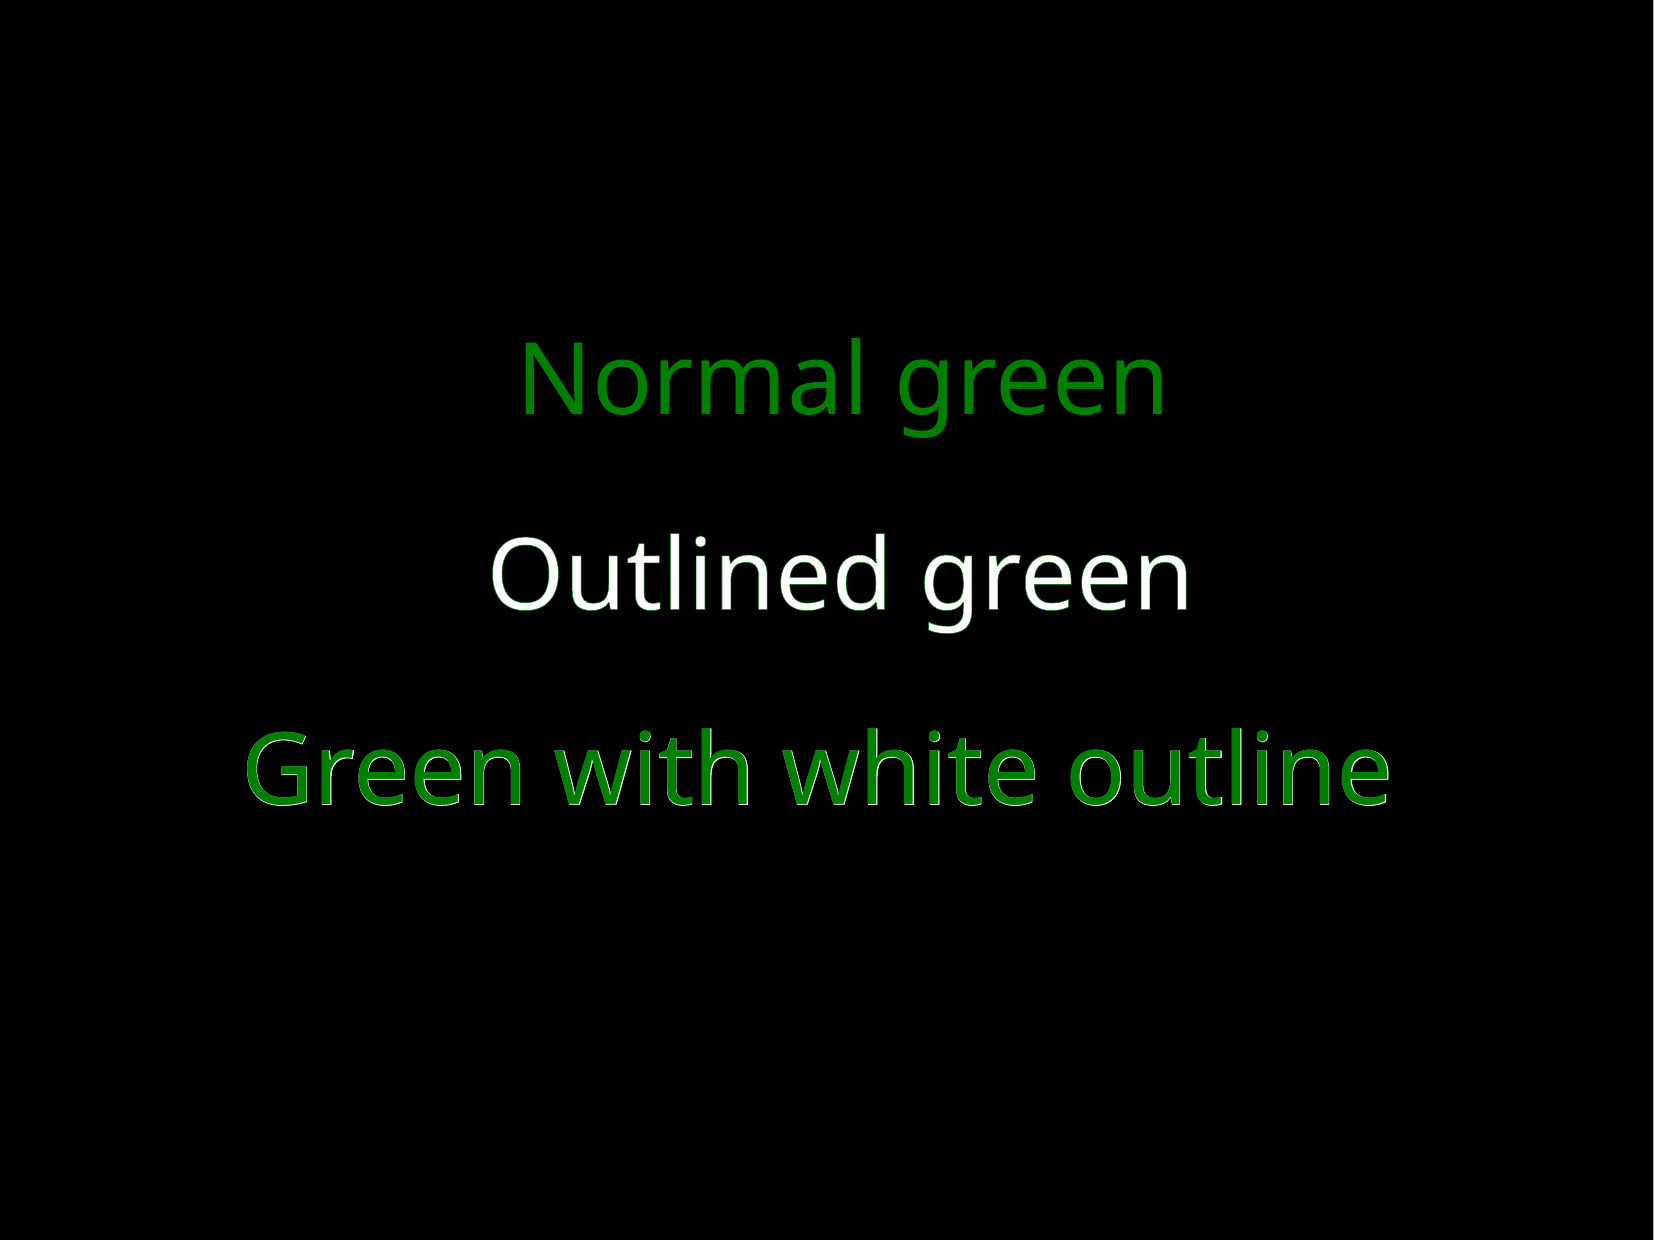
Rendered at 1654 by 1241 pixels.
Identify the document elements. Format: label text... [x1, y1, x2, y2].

text_box Outlined green [471, 495, 1250, 639]
text_box Normal green [501, 300, 1220, 444]
text_box Green with white outline [226, 690, 1498, 834]
